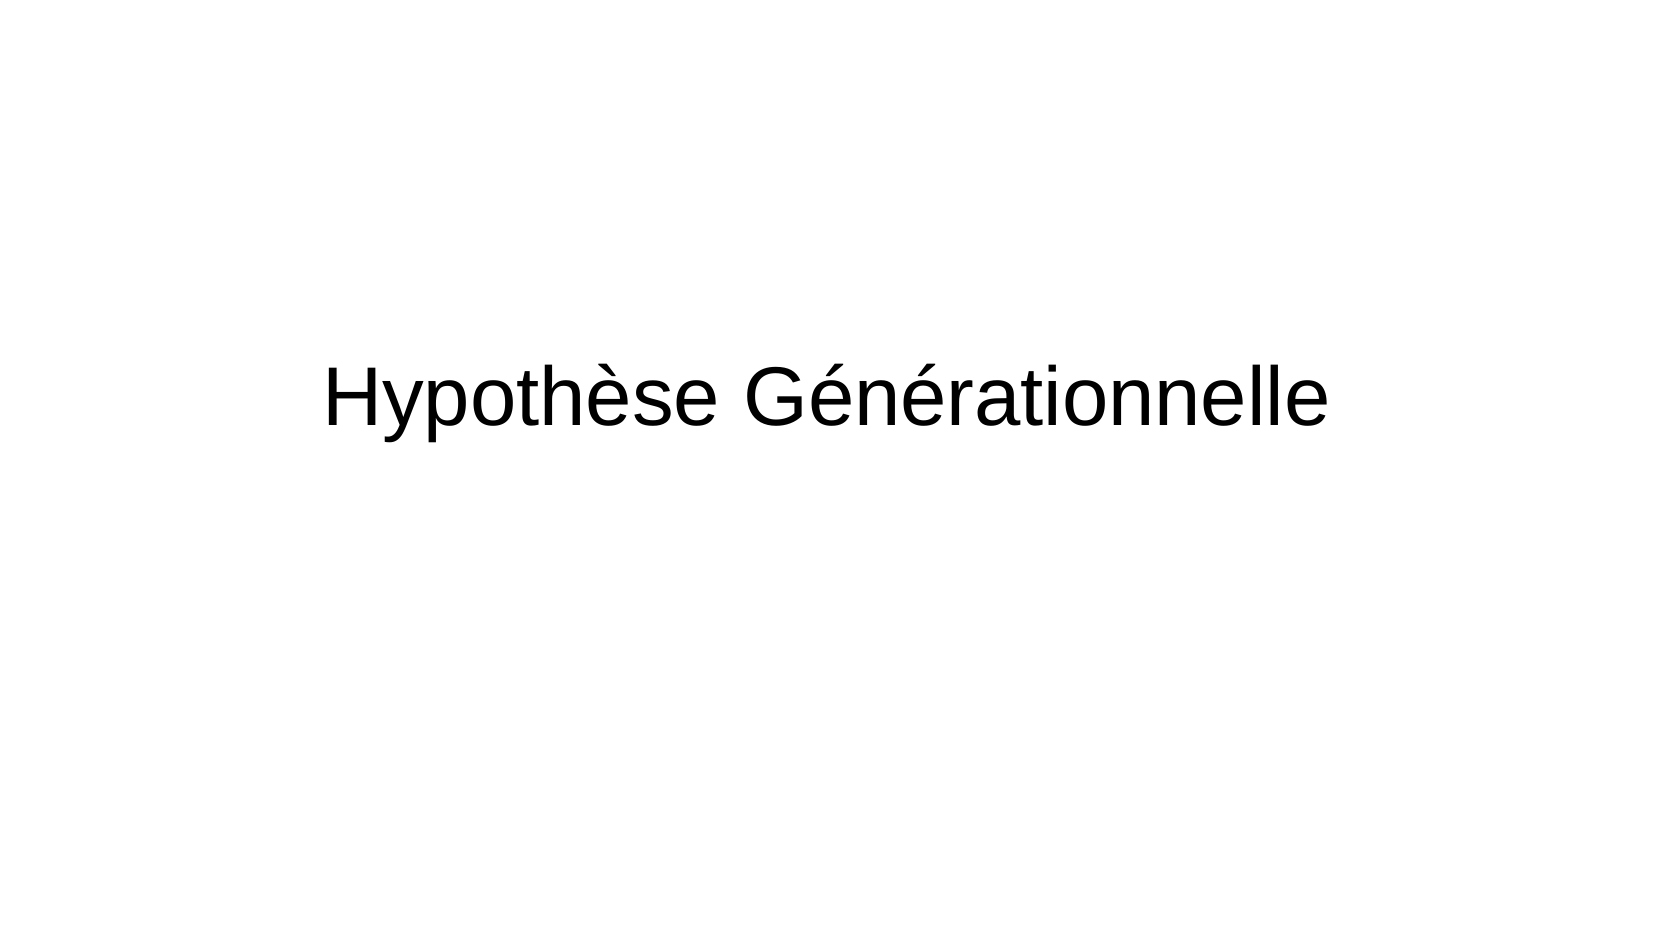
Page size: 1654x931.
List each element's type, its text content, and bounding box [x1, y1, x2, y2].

subtitle Hypothèse Générationnelle [82, 37, 1571, 757]
